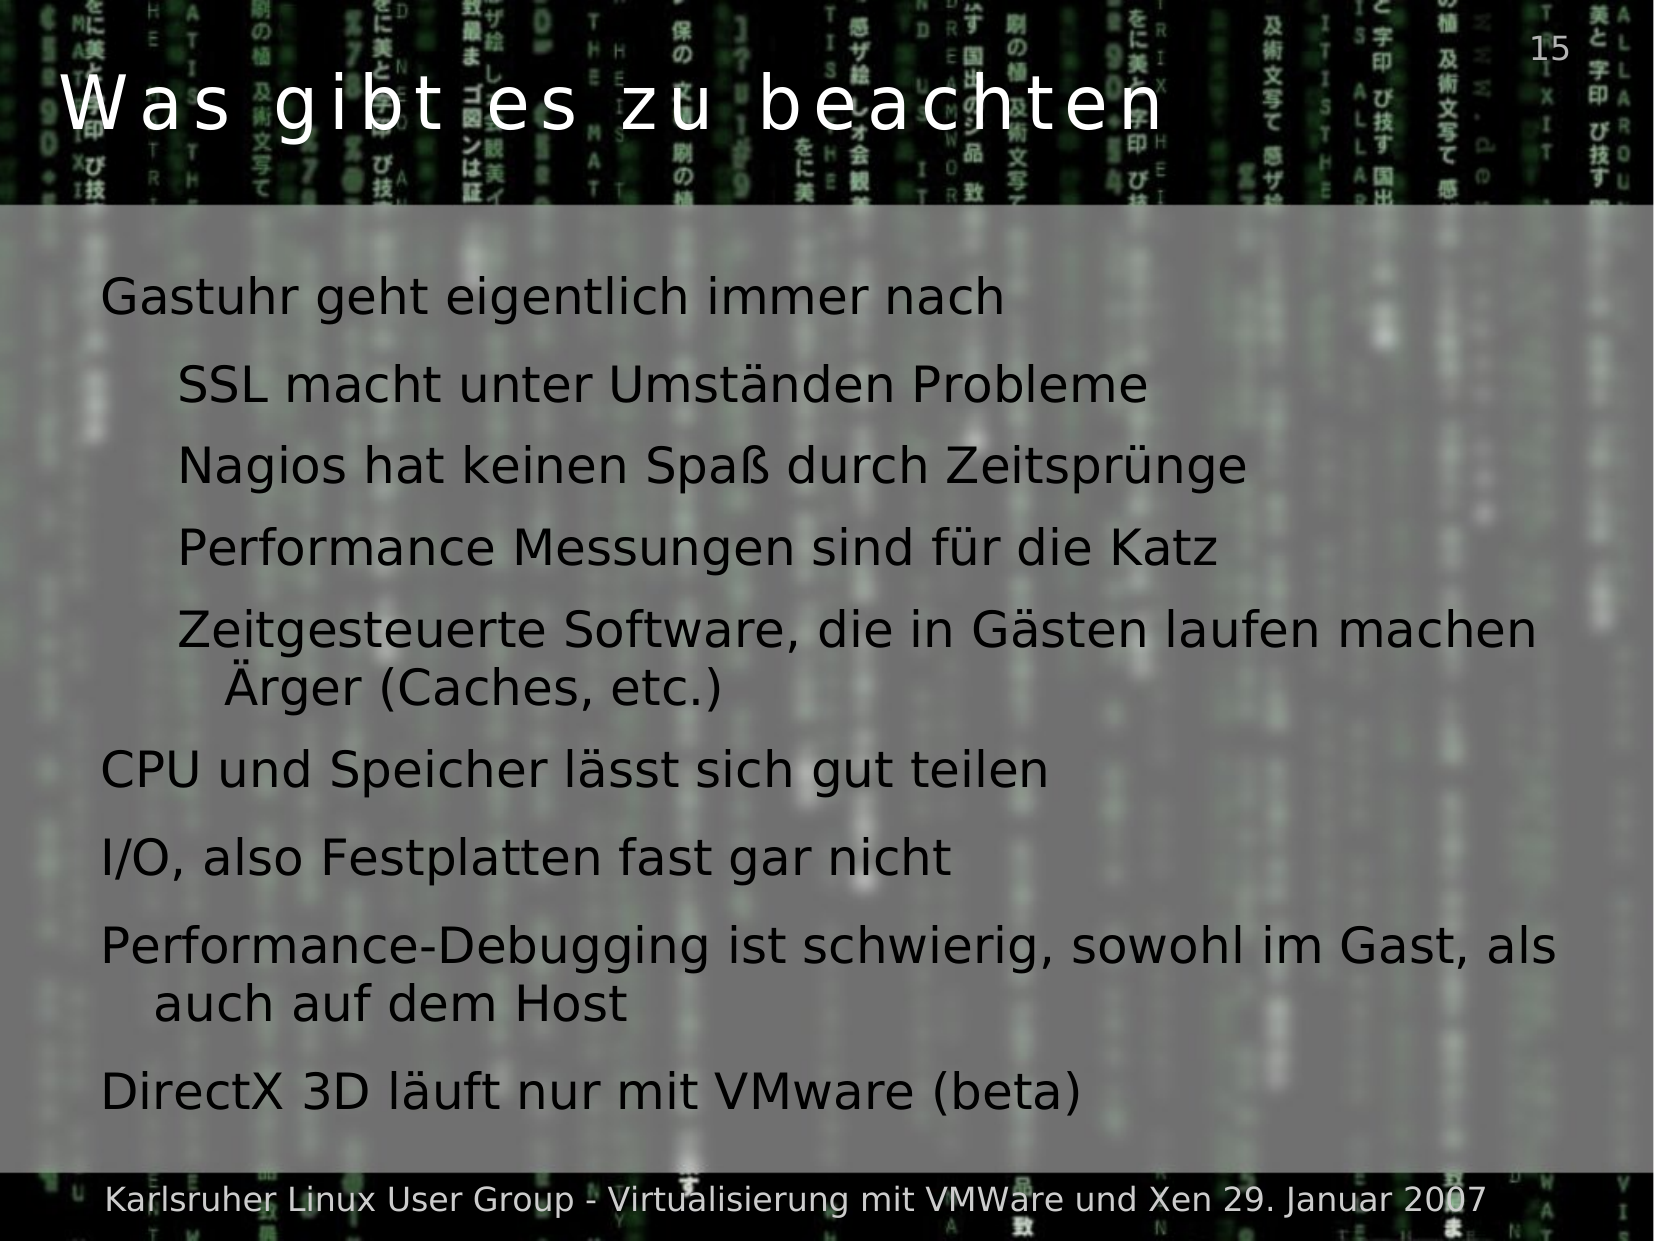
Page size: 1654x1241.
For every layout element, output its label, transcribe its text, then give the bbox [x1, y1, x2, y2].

title Was gibt es zu beachten [59, 29, 1270, 178]
list Gastuhr geht eigentlich immer nach SSL macht unter Umständen Probleme Nagios hat keinen Spaß durch Zeitsprünge Performance Messungen sind für die Katz Zeitgesteuerte Software, die in Gästen laufen machen Ärger (Caches, etc.) CPU und Speicher lässt sich gut teilen I/O, also Festplatten fast gar nicht Performance-Debugging ist schwierig, sowohl im Gast, als auch auf dem Host DirectX 3D läuft nur mit VMware (beta) [82, 267, 1571, 1122]
picture [0, 0, 1654, 1241]
